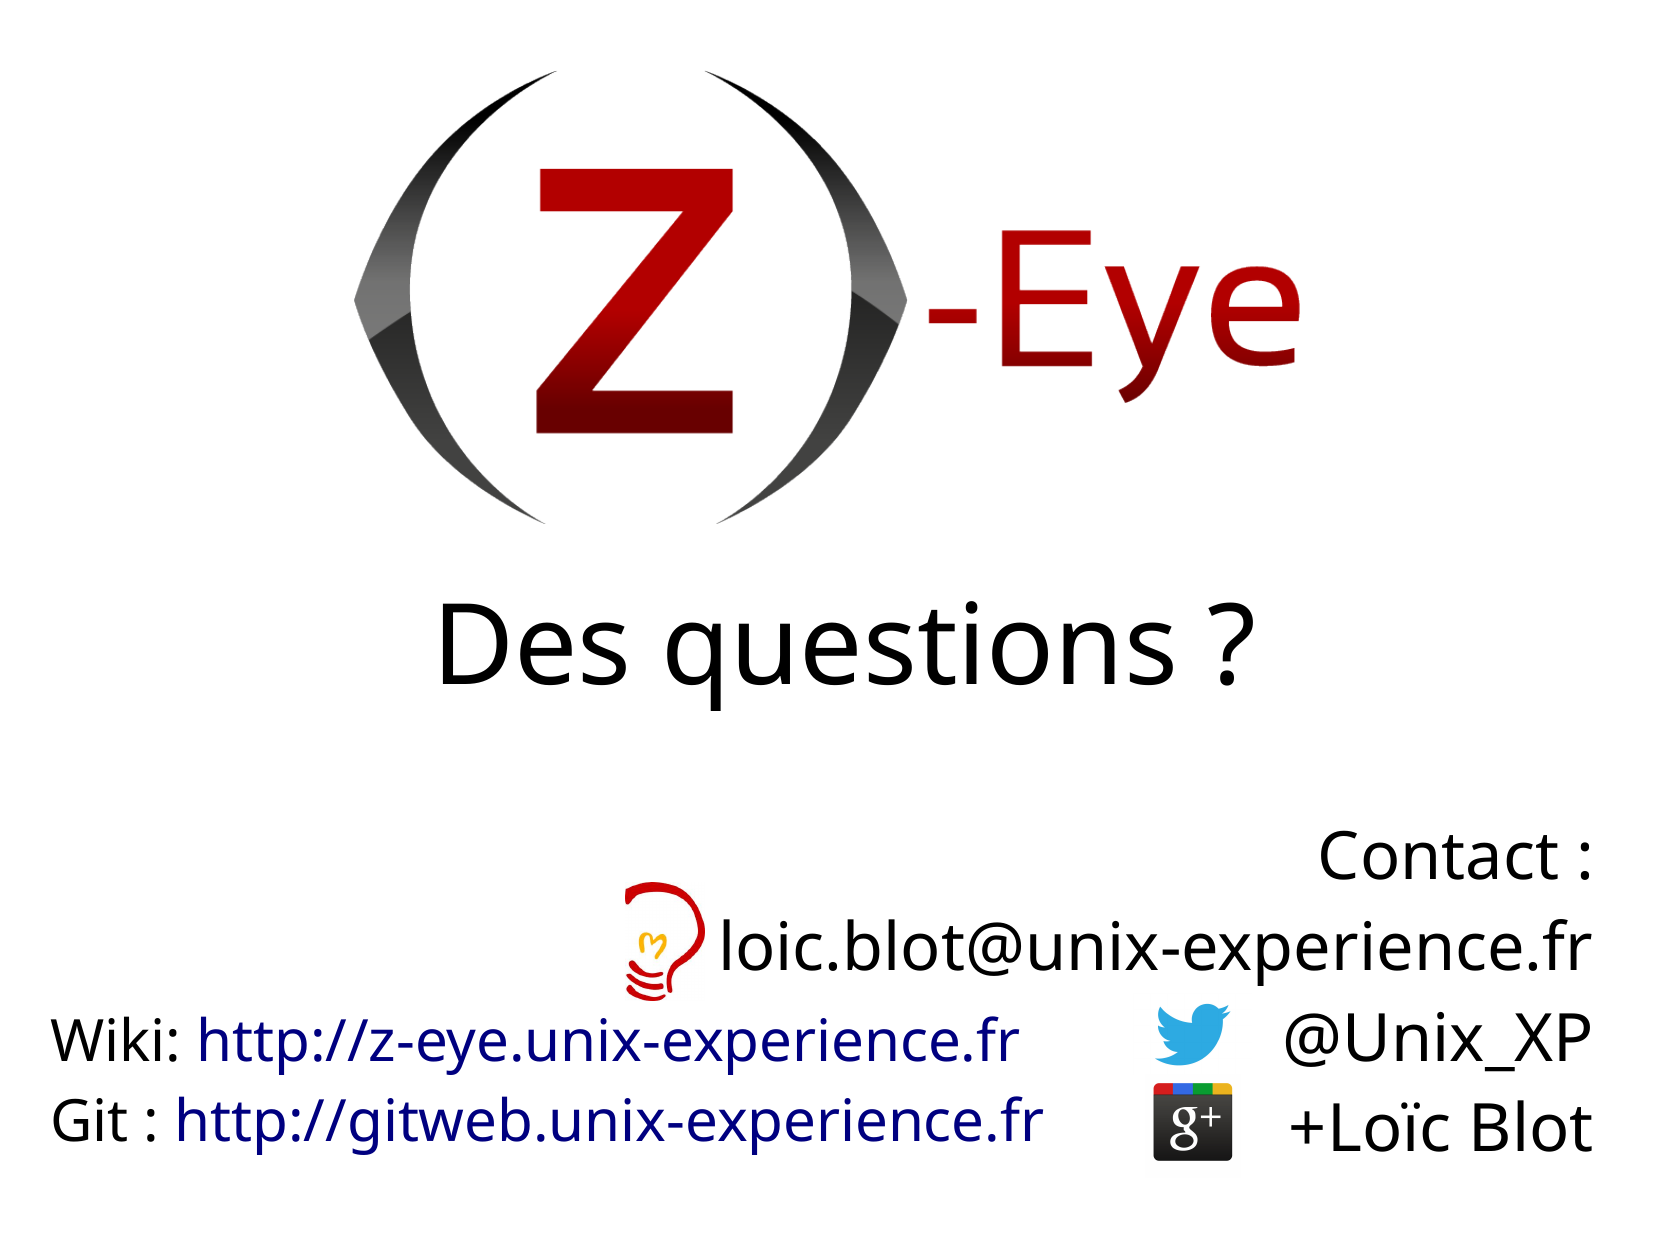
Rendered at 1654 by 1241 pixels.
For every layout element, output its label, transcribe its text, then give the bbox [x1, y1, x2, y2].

picture [1133, 993, 1252, 1178]
subtitle Des questions ? Contact : loic.blot@unix-experience.fr @Unix_XP +Loïc Blot [94, 59, 1595, 1217]
text_box Wiki: http://z-eye.unix-experience.fr Git : http://gitweb.unix-experience.fr [35, 992, 1011, 1165]
picture [625, 882, 705, 992]
picture [354, 70, 1300, 524]
